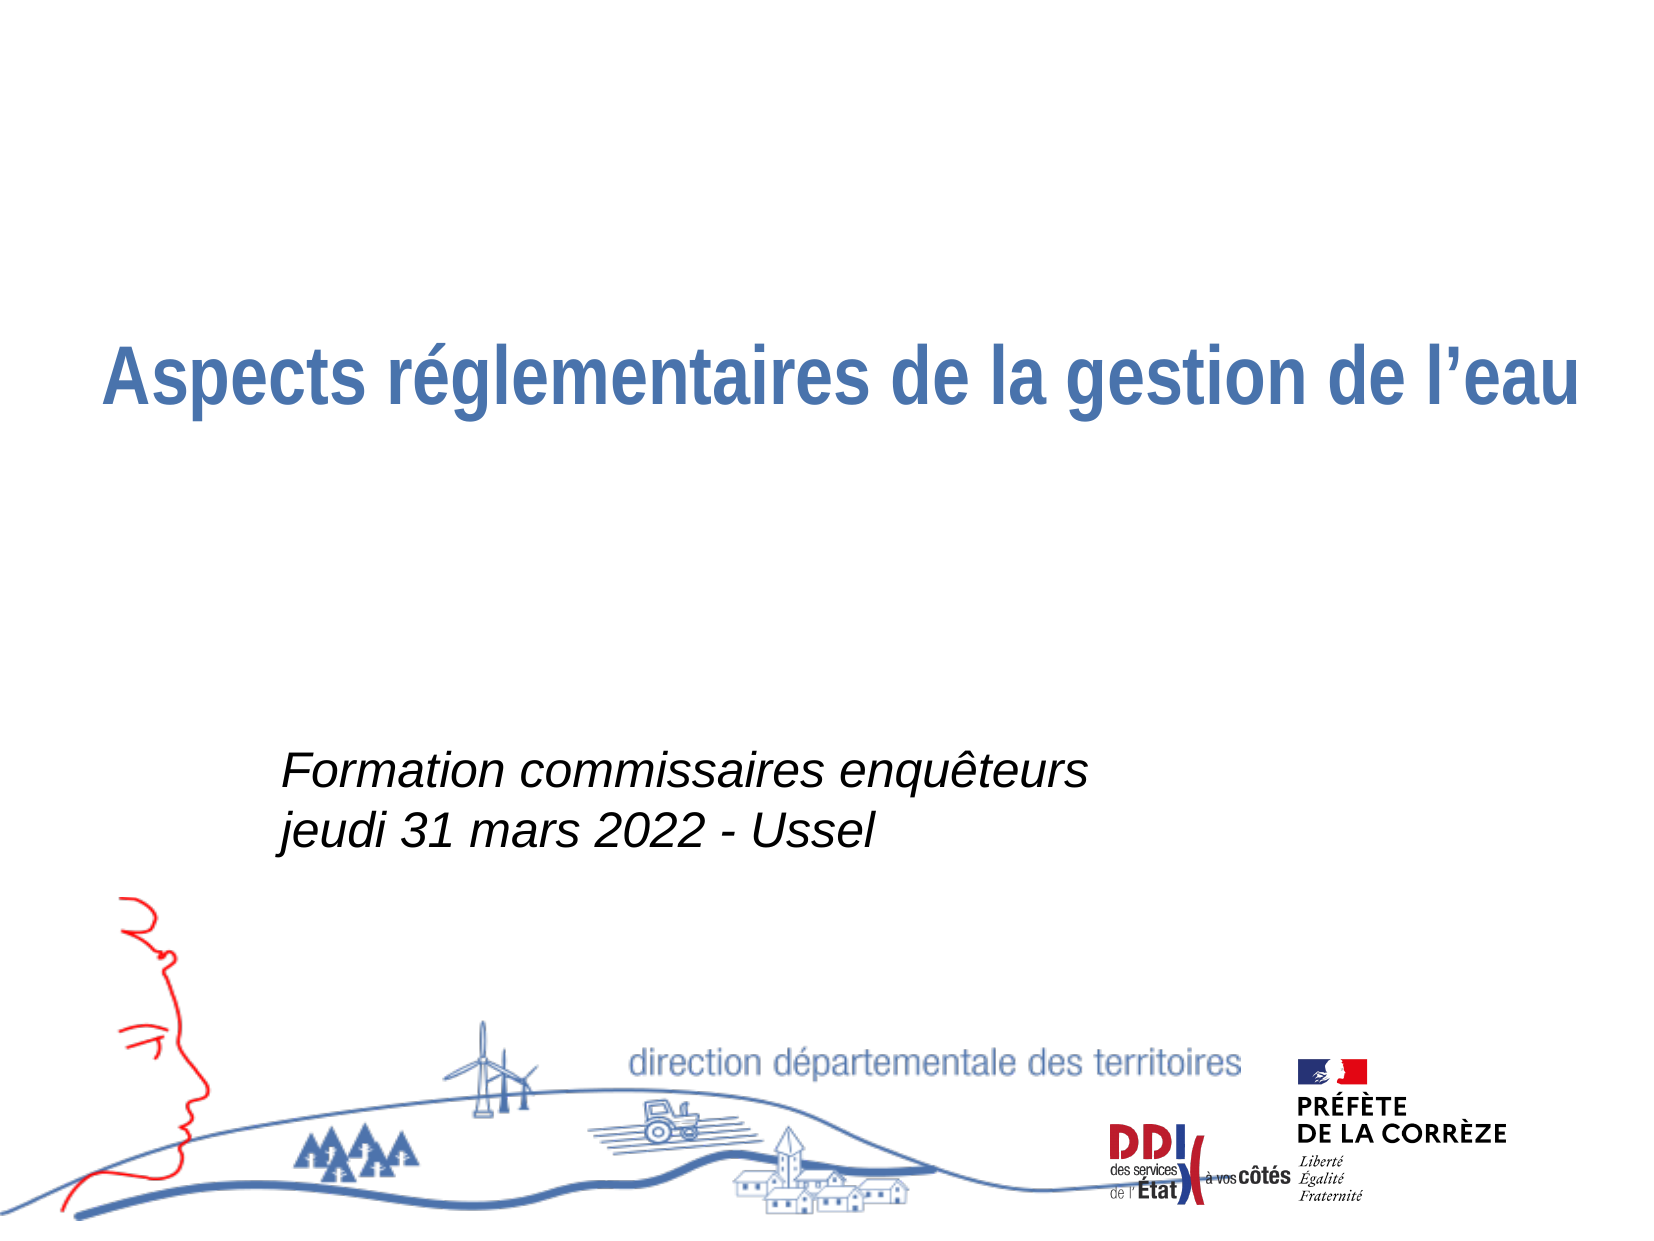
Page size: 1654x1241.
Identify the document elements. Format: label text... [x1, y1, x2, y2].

subtitle Formation commissaires enquêteurs jeudi 31 mars 2022 - Ussel [165, 696, 1205, 898]
text_box Aspects réglementaires de la gestion de l’eau [23, 287, 1654, 461]
picture [1298, 1059, 1506, 1201]
picture [0, 897, 1291, 1221]
